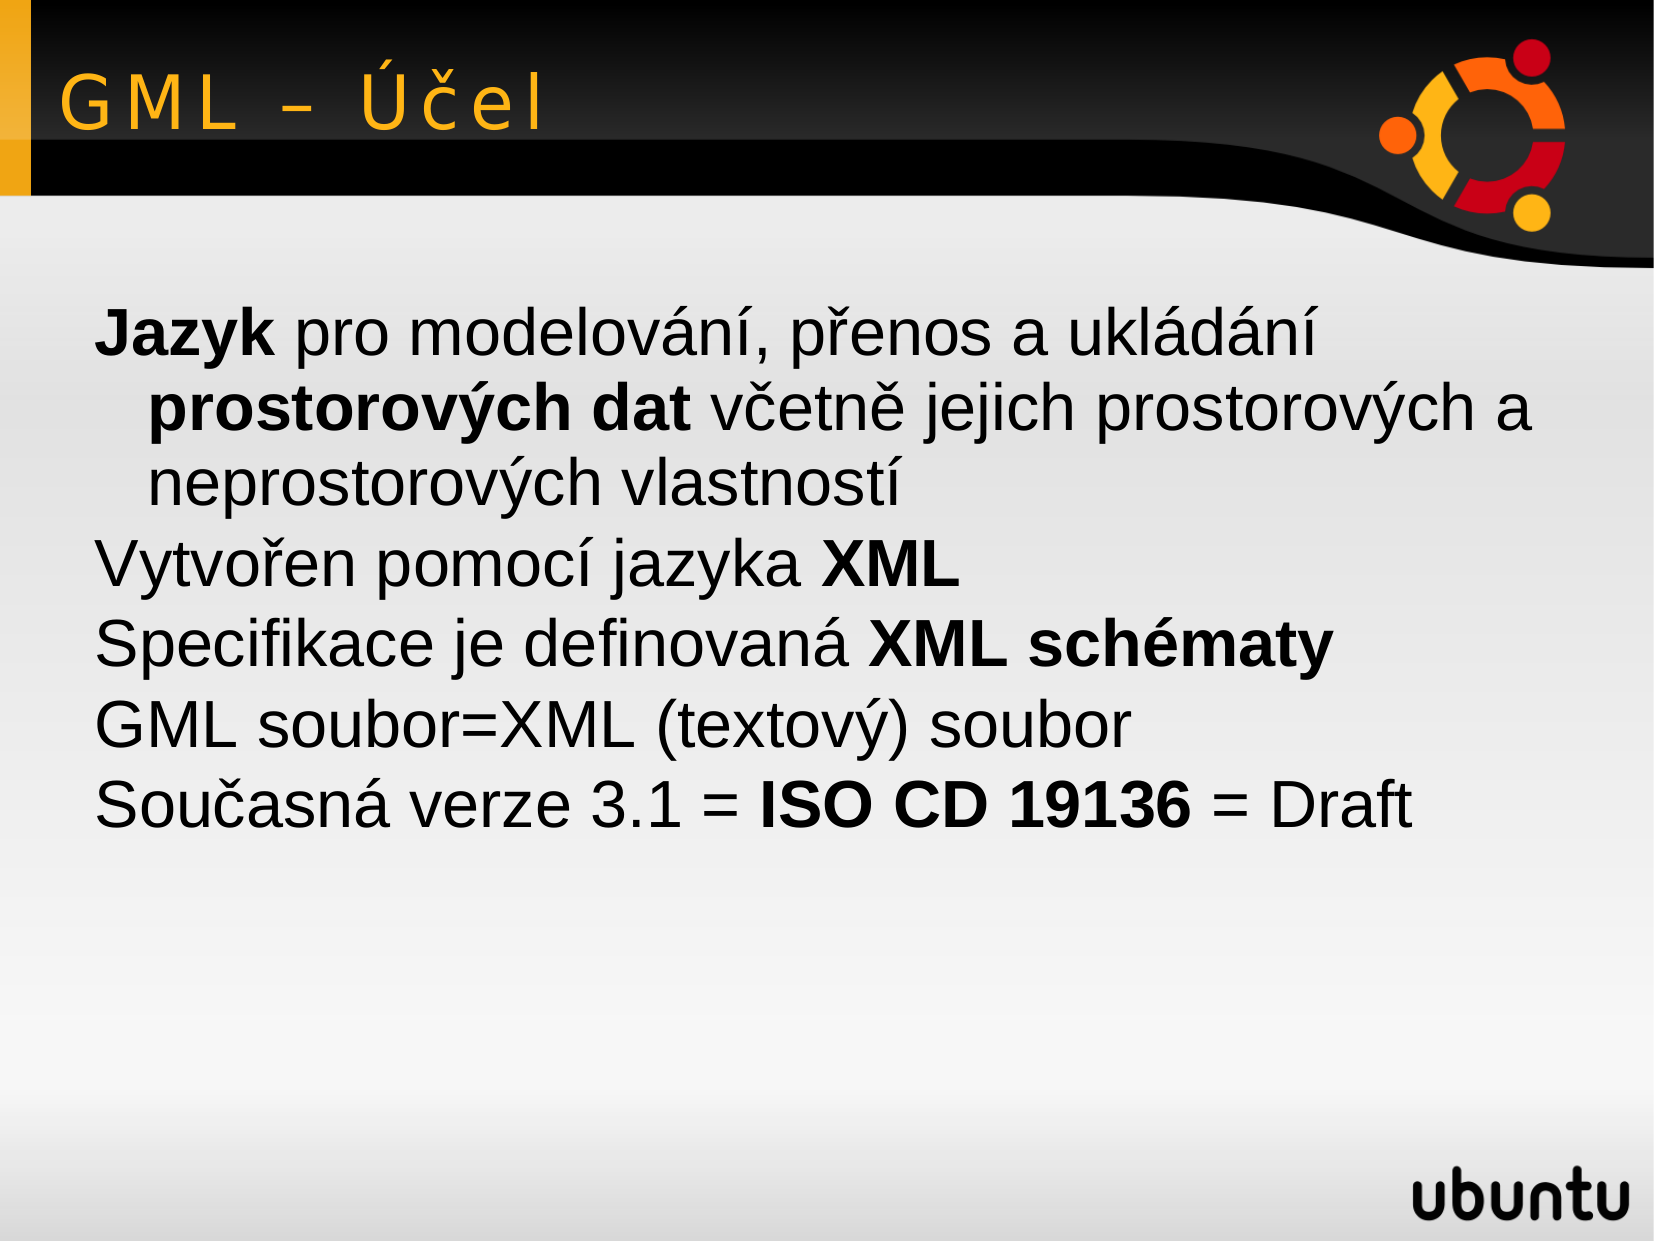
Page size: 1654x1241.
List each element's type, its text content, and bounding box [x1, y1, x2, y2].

list Jazyk pro modelování, přenos a ukládání prostorových dat včetně jejich prostorových a neprostorových vlastností Vytvořen pomocí jazyka XML Specifikace je definovaná XML schématy GML soubor=XML (textový) soubor Současná verze 3.1 = ISO CD 19136 = Draft [76, 295, 1565, 1114]
title GML – Účel [59, 29, 1270, 178]
picture [0, 0, 1654, 1241]
